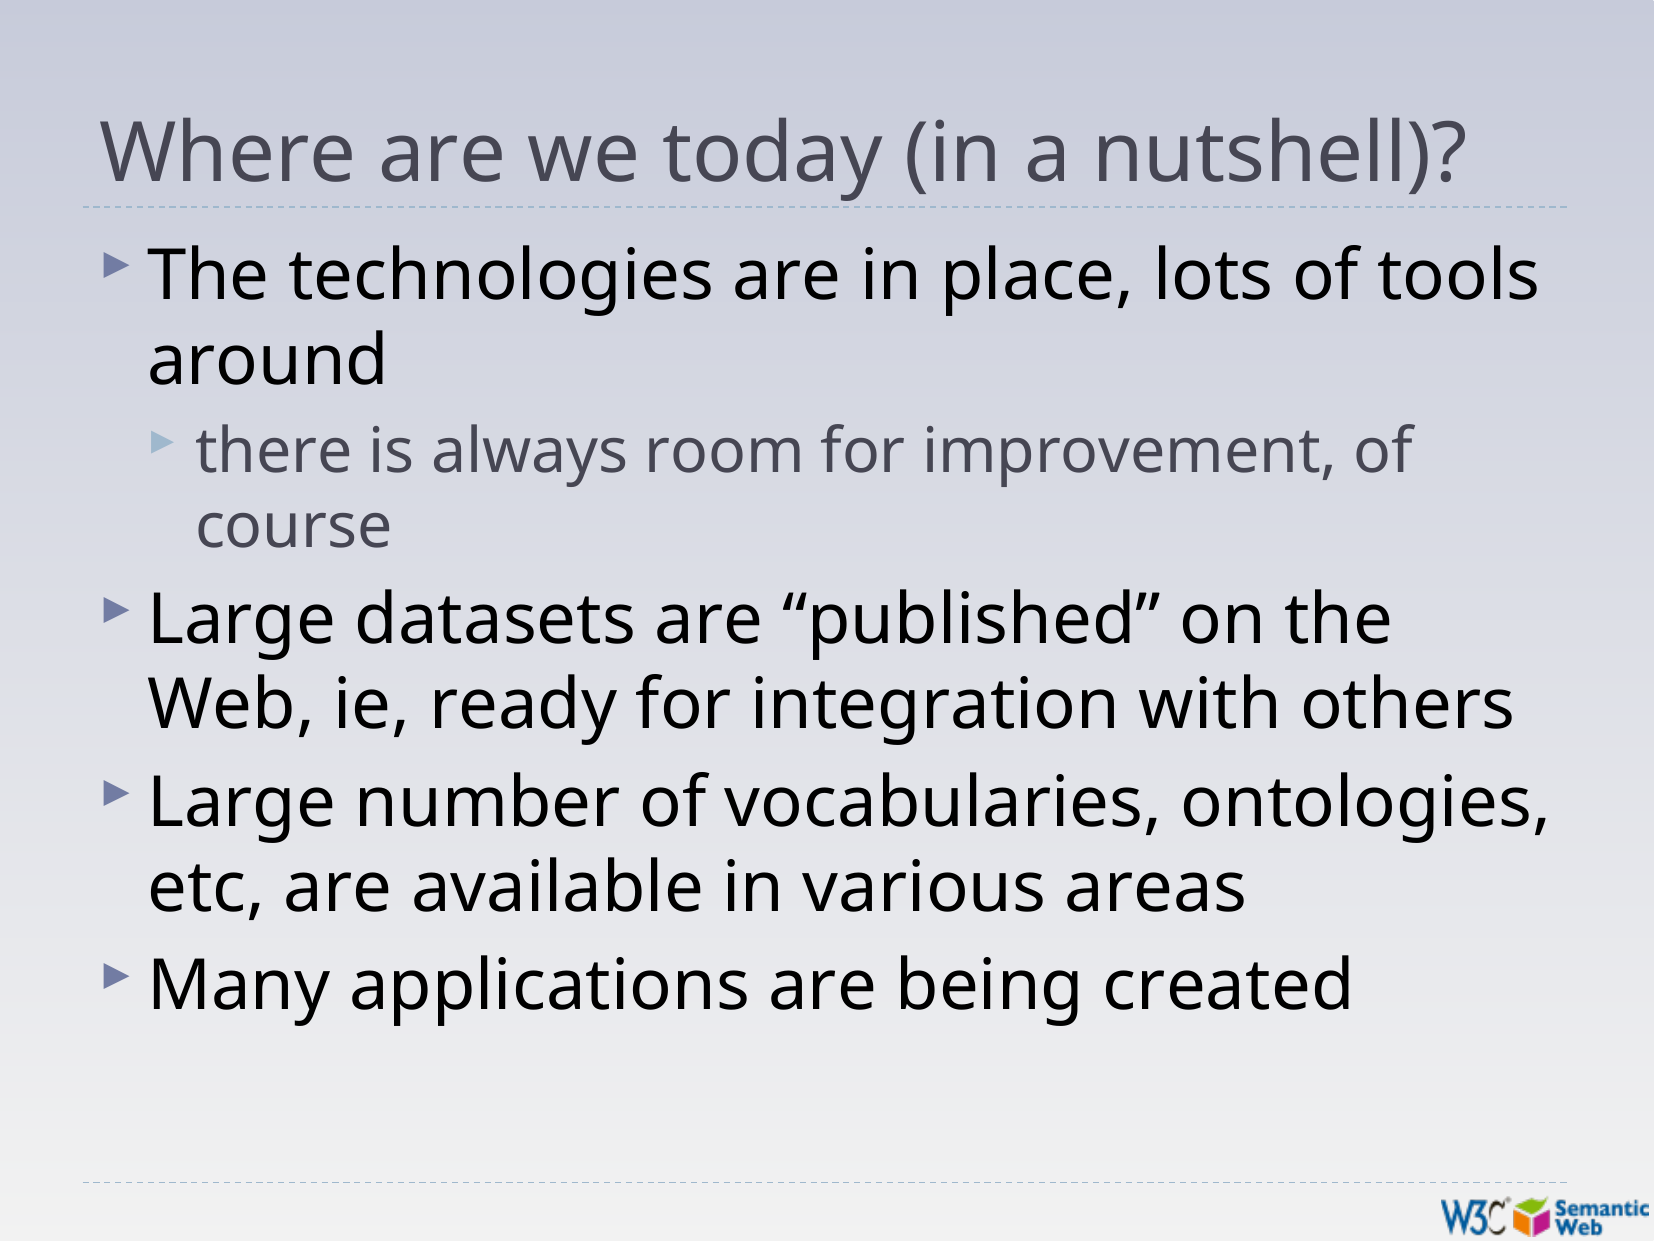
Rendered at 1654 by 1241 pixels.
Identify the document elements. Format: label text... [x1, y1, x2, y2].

list The technologies are in place, lots of tools around there is always room for improvement, of course Large datasets are “published” on the Web, ie, ready for integration with others Large number of vocabularies, ontologies, etc, are available in various areas Many applications are being created [82, 220, 1572, 1114]
picture [1441, 1195, 1649, 1237]
title Where are we today (in a nutshell)? [82, 27, 1572, 207]
